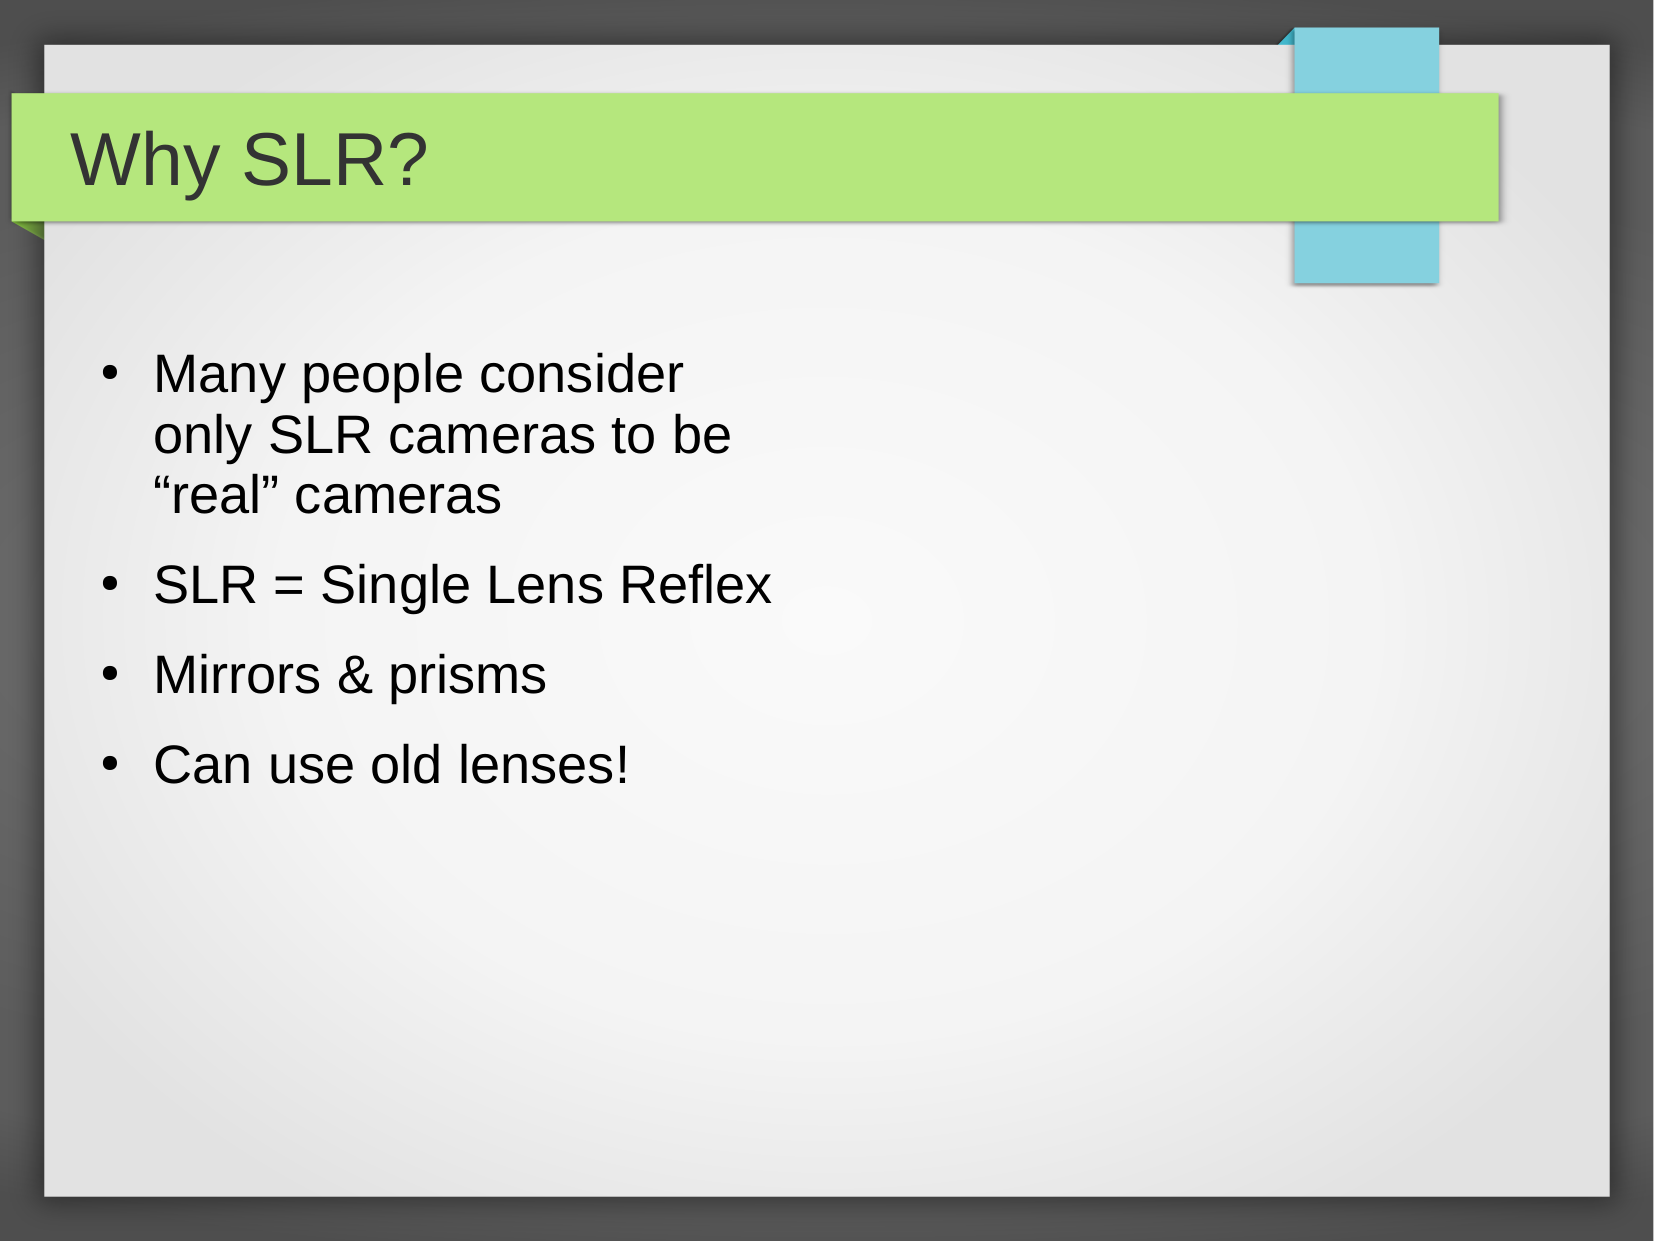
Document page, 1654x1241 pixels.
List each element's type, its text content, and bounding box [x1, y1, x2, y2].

picture [0, 0, 1654, 1241]
title Why SLR? [70, 106, 1229, 213]
list Many people consider only SLR cameras to be “real” cameras SLR = Single Lens Reflex Mirrors & prisms Can use old lenses! [82, 343, 793, 1063]
